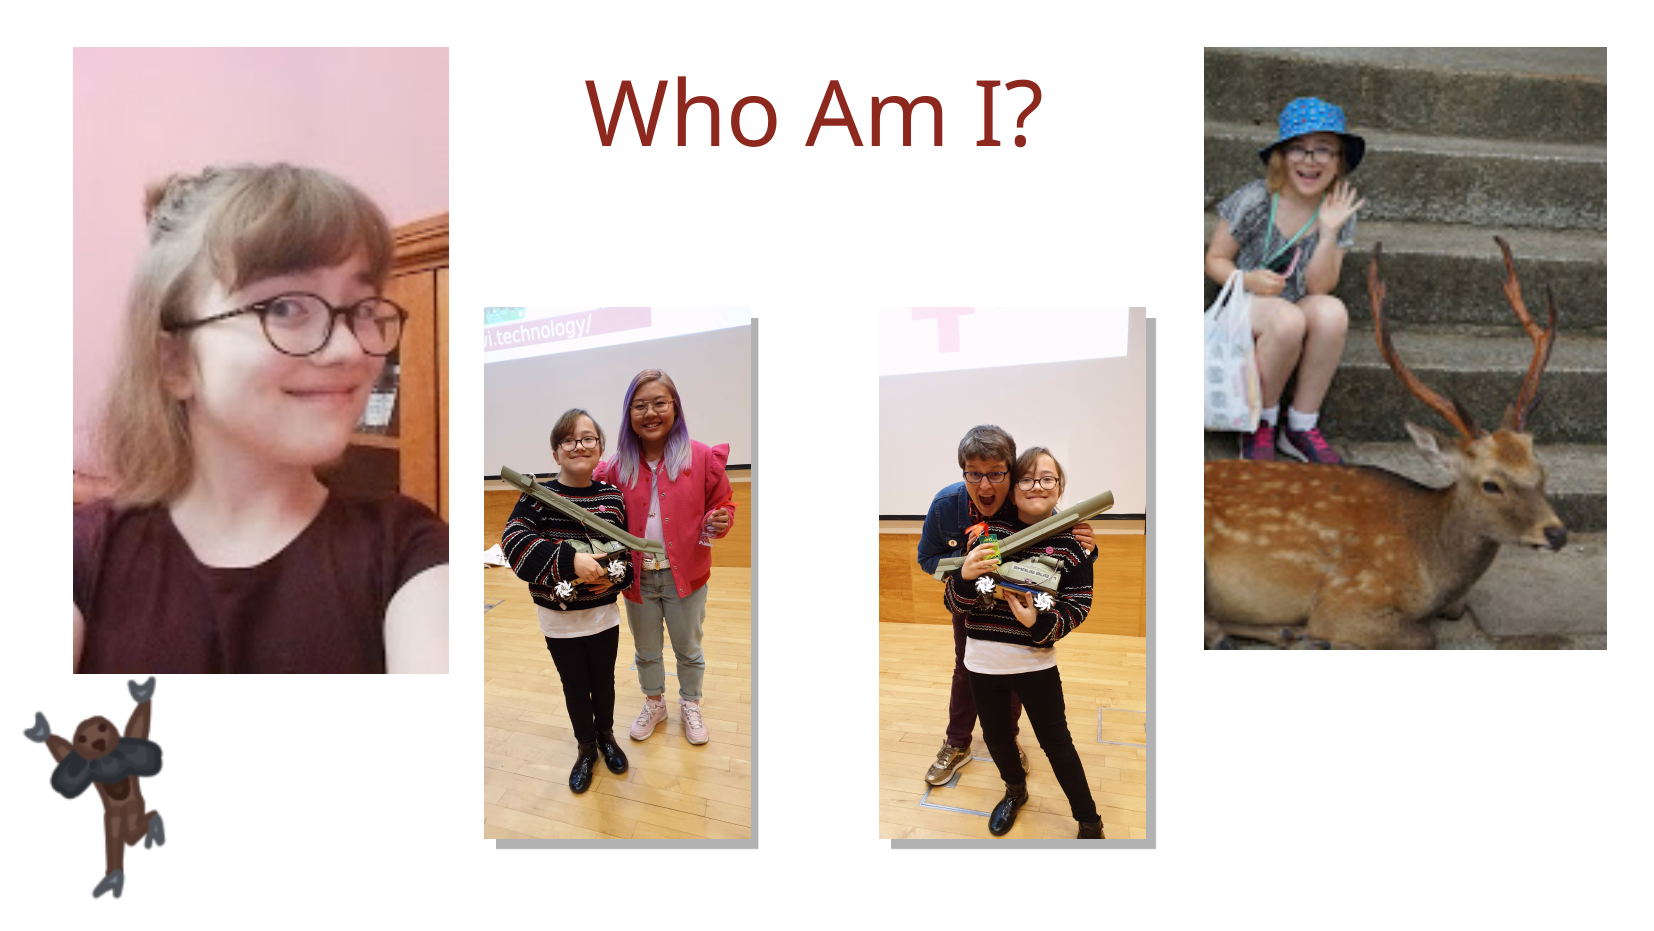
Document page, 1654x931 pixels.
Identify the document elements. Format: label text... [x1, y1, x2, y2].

picture [0, 47, 449, 925]
picture [484, 307, 751, 839]
picture [1204, 47, 1607, 650]
title Who Am I? [70, 33, 1560, 189]
picture [879, 307, 1146, 839]
